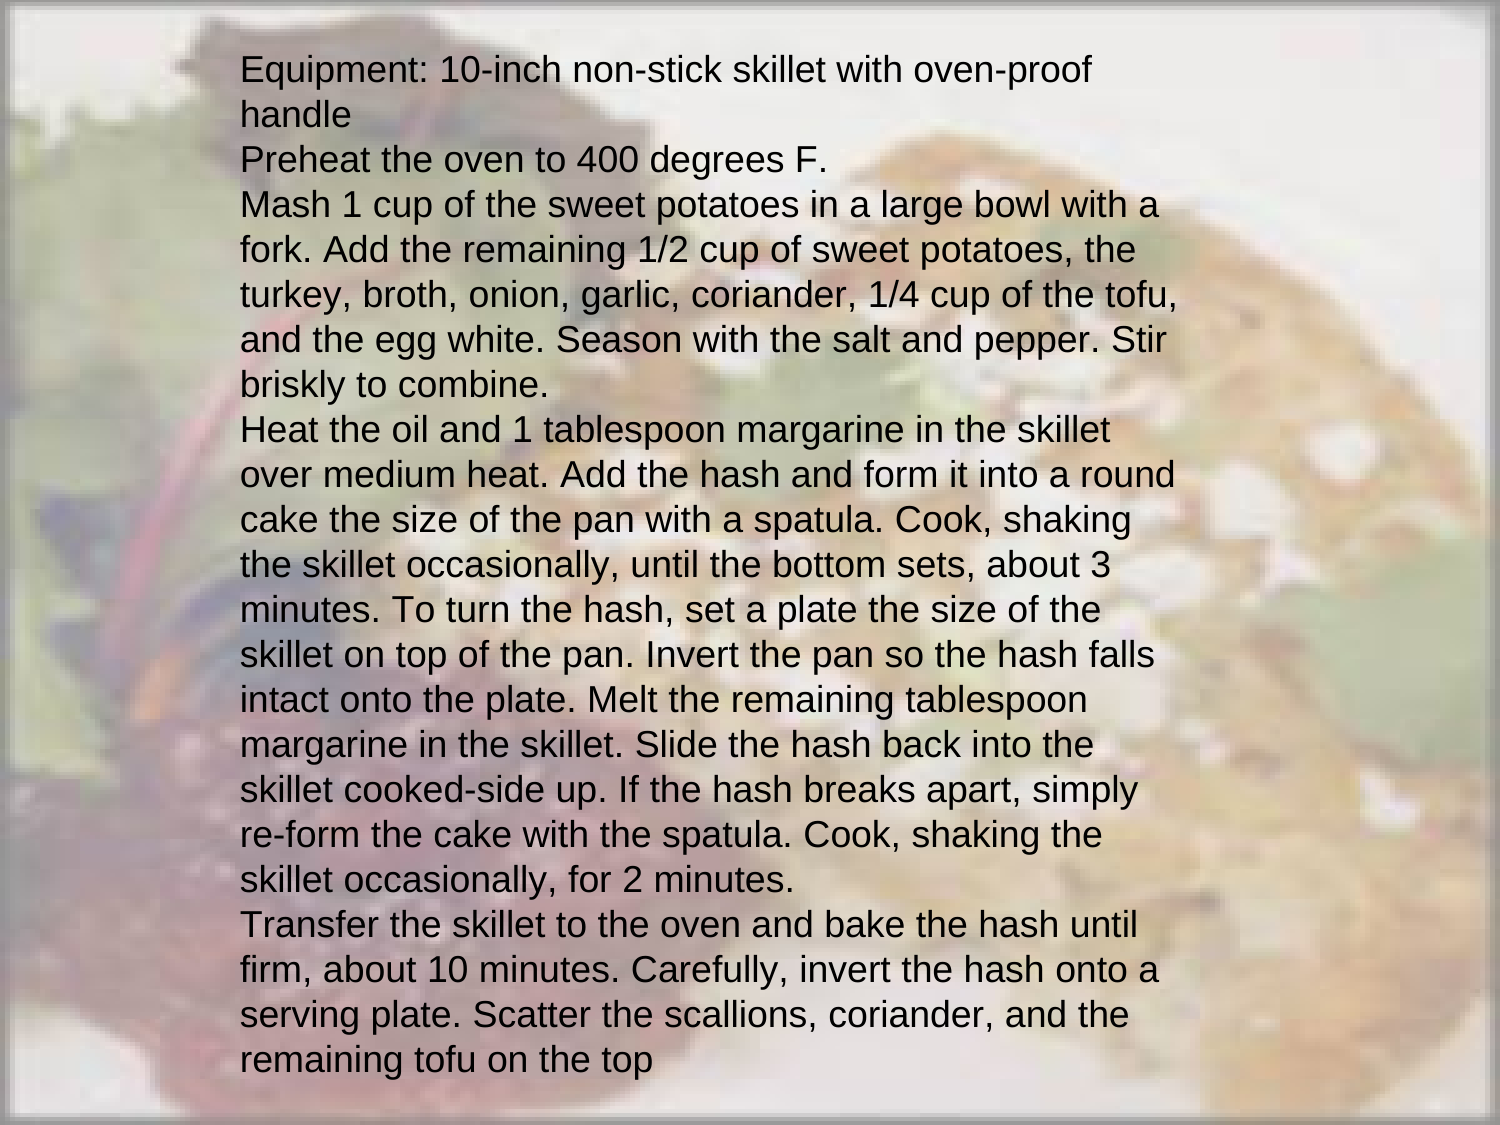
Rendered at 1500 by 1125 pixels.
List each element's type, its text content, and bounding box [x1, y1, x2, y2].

picture [0, 0, 1500, 1125]
text_box Equipment: 10-inch non-stick skillet with oven-proof handle Preheat the oven to 400 degrees F. Mash 1 cup of the sweet potatoes in a large bowl with a fork. Add the remaining 1/2 cup of sweet potatoes, the turkey, broth, onion, garlic, coriander, 1/4 cup of the tofu, and the egg white. Season with the salt and pepper. Stir briskly to combine. Heat the oil and 1 tablespoon margarine in the skillet over medium heat. Add the hash and form it into a round cake the size of the pan with a spatula. Cook, shaking the skillet occasionally, until the bottom sets, about 3 minutes. To turn the hash, set a plate the size of the skillet on top of the pan. Invert the pan so the hash falls intact onto the plate. Melt the remaining tablespoon margarine in the skillet. Slide the hash back into the skillet cooked-side up. If the hash breaks apart, simply re-form the cake with the spatula. Cook, shaking the skillet occasionally, for 2 minutes. Transfer the skillet to the oven and bake the hash until firm, about 10 minutes. Carefully, invert the hash onto a serving plate. Scatter the scallions, coriander, and the remaining tofu on the top [225, 37, 1201, 1088]
